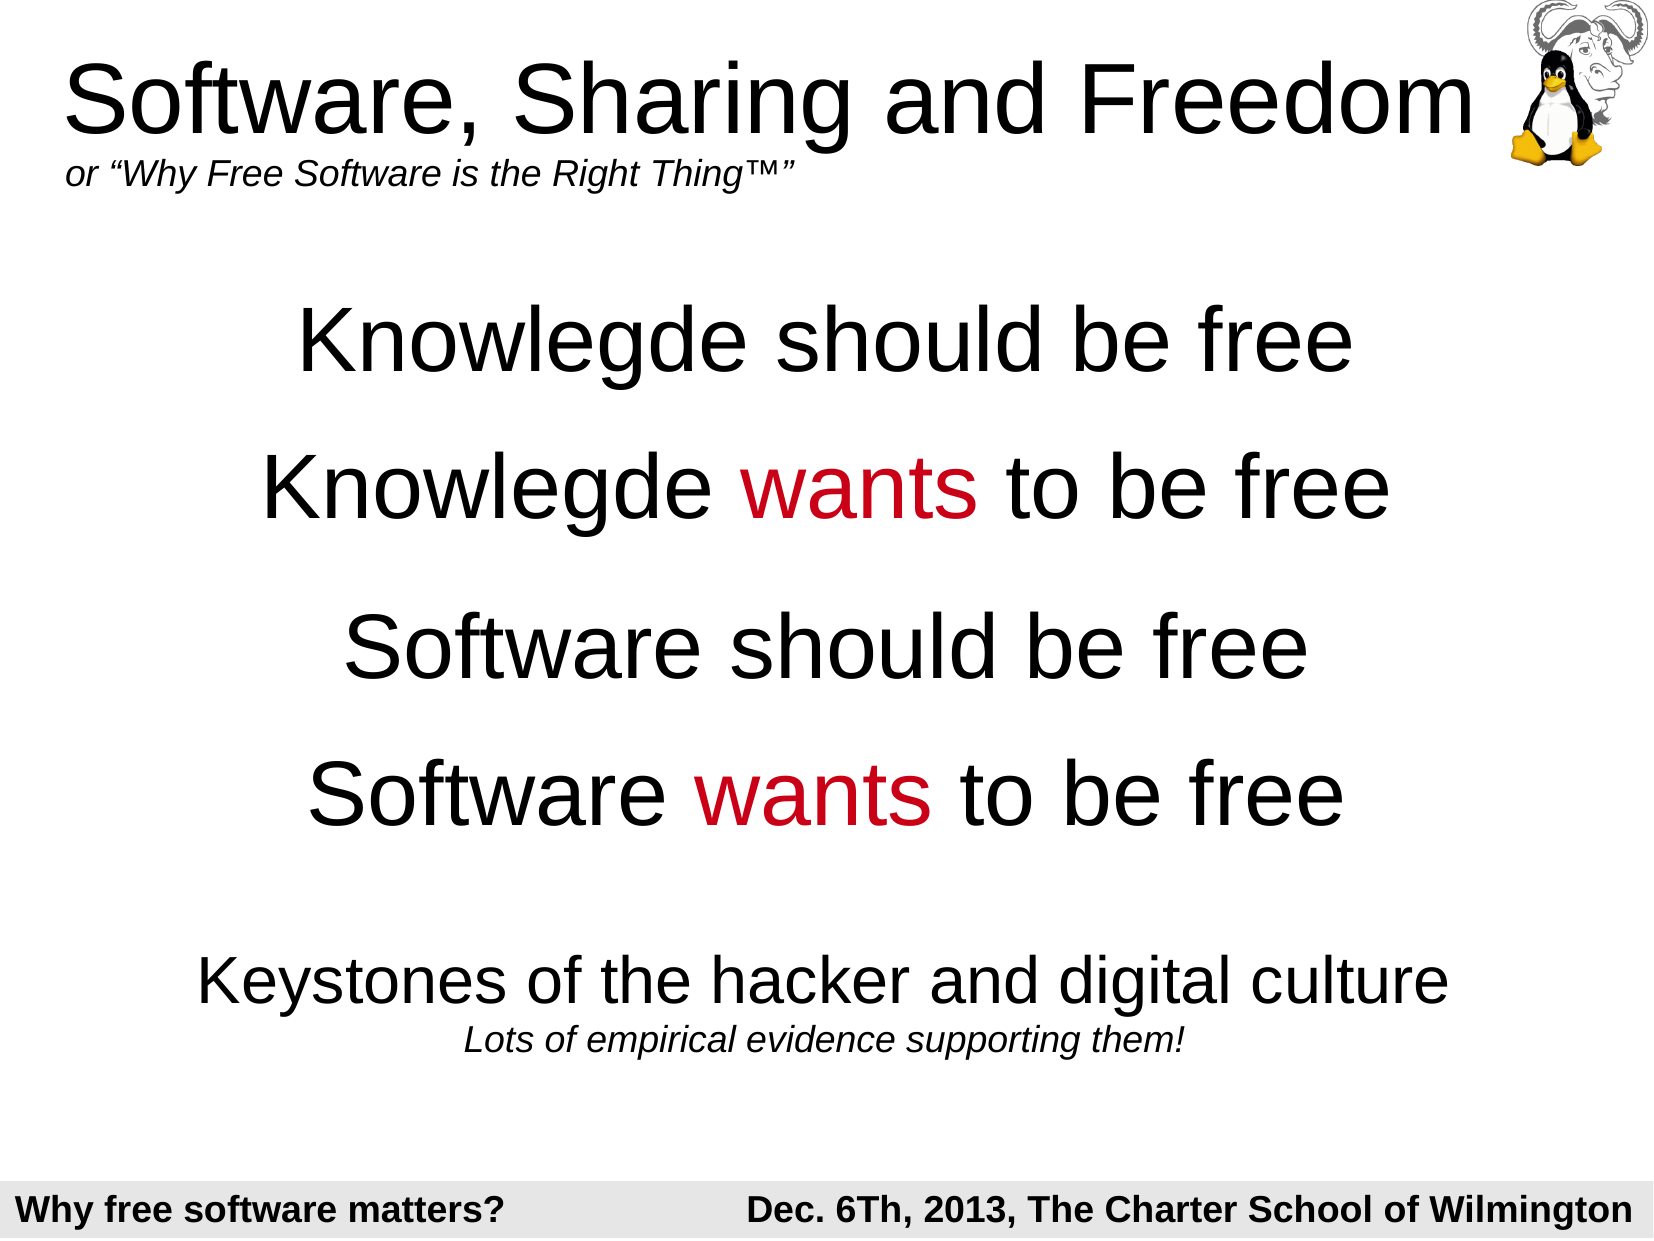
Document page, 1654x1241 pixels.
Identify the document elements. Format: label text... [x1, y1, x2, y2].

text_box Keystones of the hacker and digital culture Lots of empirical evidence supporting them! [178, 933, 1475, 1071]
text_box Software should be free [118, 585, 1536, 709]
text_box or “Why Free Software is the Right Thing™” [47, 141, 945, 205]
text_box Knowlegde wants to be free [118, 425, 1536, 549]
text_box Why free software matters? Dec. 6Th, 2013, The Charter School of Wilmington [0, 1181, 1654, 1238]
text_box Knowlegde should be free [118, 278, 1536, 402]
picture [1511, 0, 1648, 166]
text_box Software wants to be free [118, 732, 1536, 856]
text_box Software, Sharing and Freedom [47, 35, 1501, 163]
